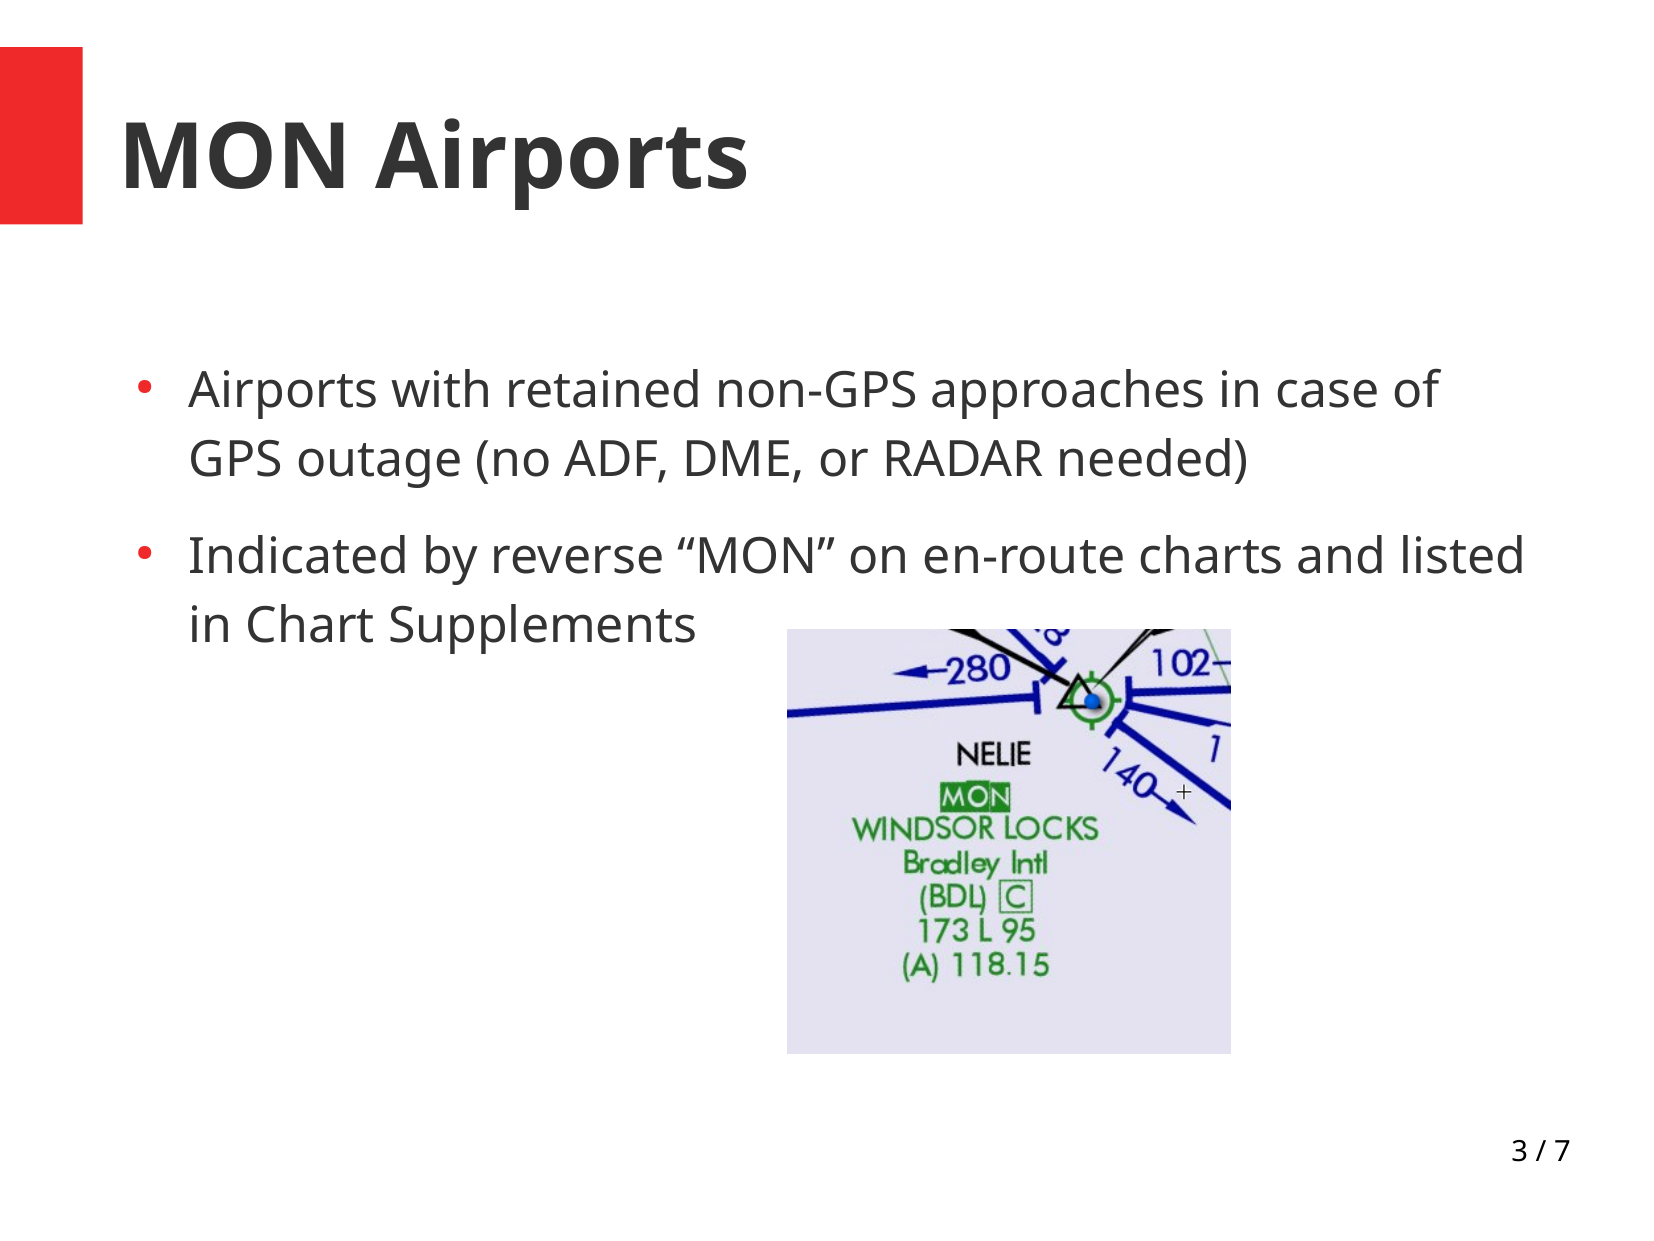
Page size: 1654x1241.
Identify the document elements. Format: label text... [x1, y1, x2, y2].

title MON Airports [118, 49, 1571, 257]
list Airports with retained non-GPS approaches in case of GPS outage (no ADF, DME, or RADAR needed) Indicated by reverse “MON” on en-route charts and listed in Chart Supplements [118, 354, 1536, 1074]
picture [787, 629, 1231, 1054]
